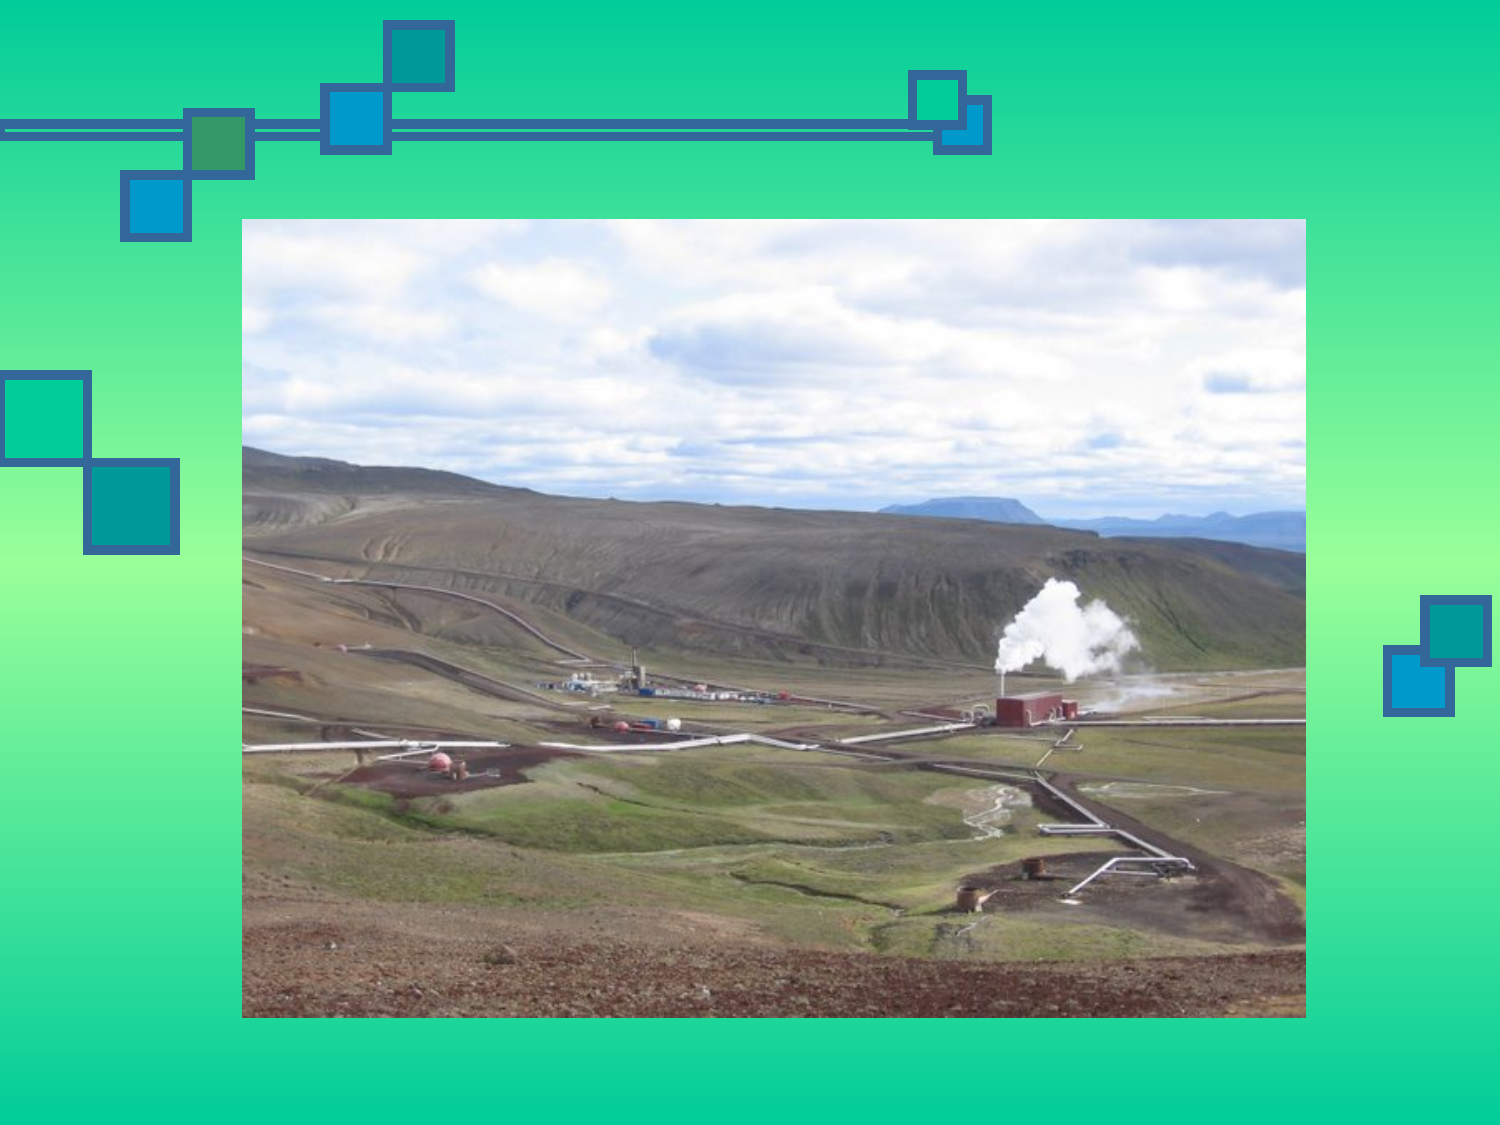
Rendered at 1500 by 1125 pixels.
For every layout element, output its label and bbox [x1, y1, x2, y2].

picture [242, 219, 1306, 1018]
